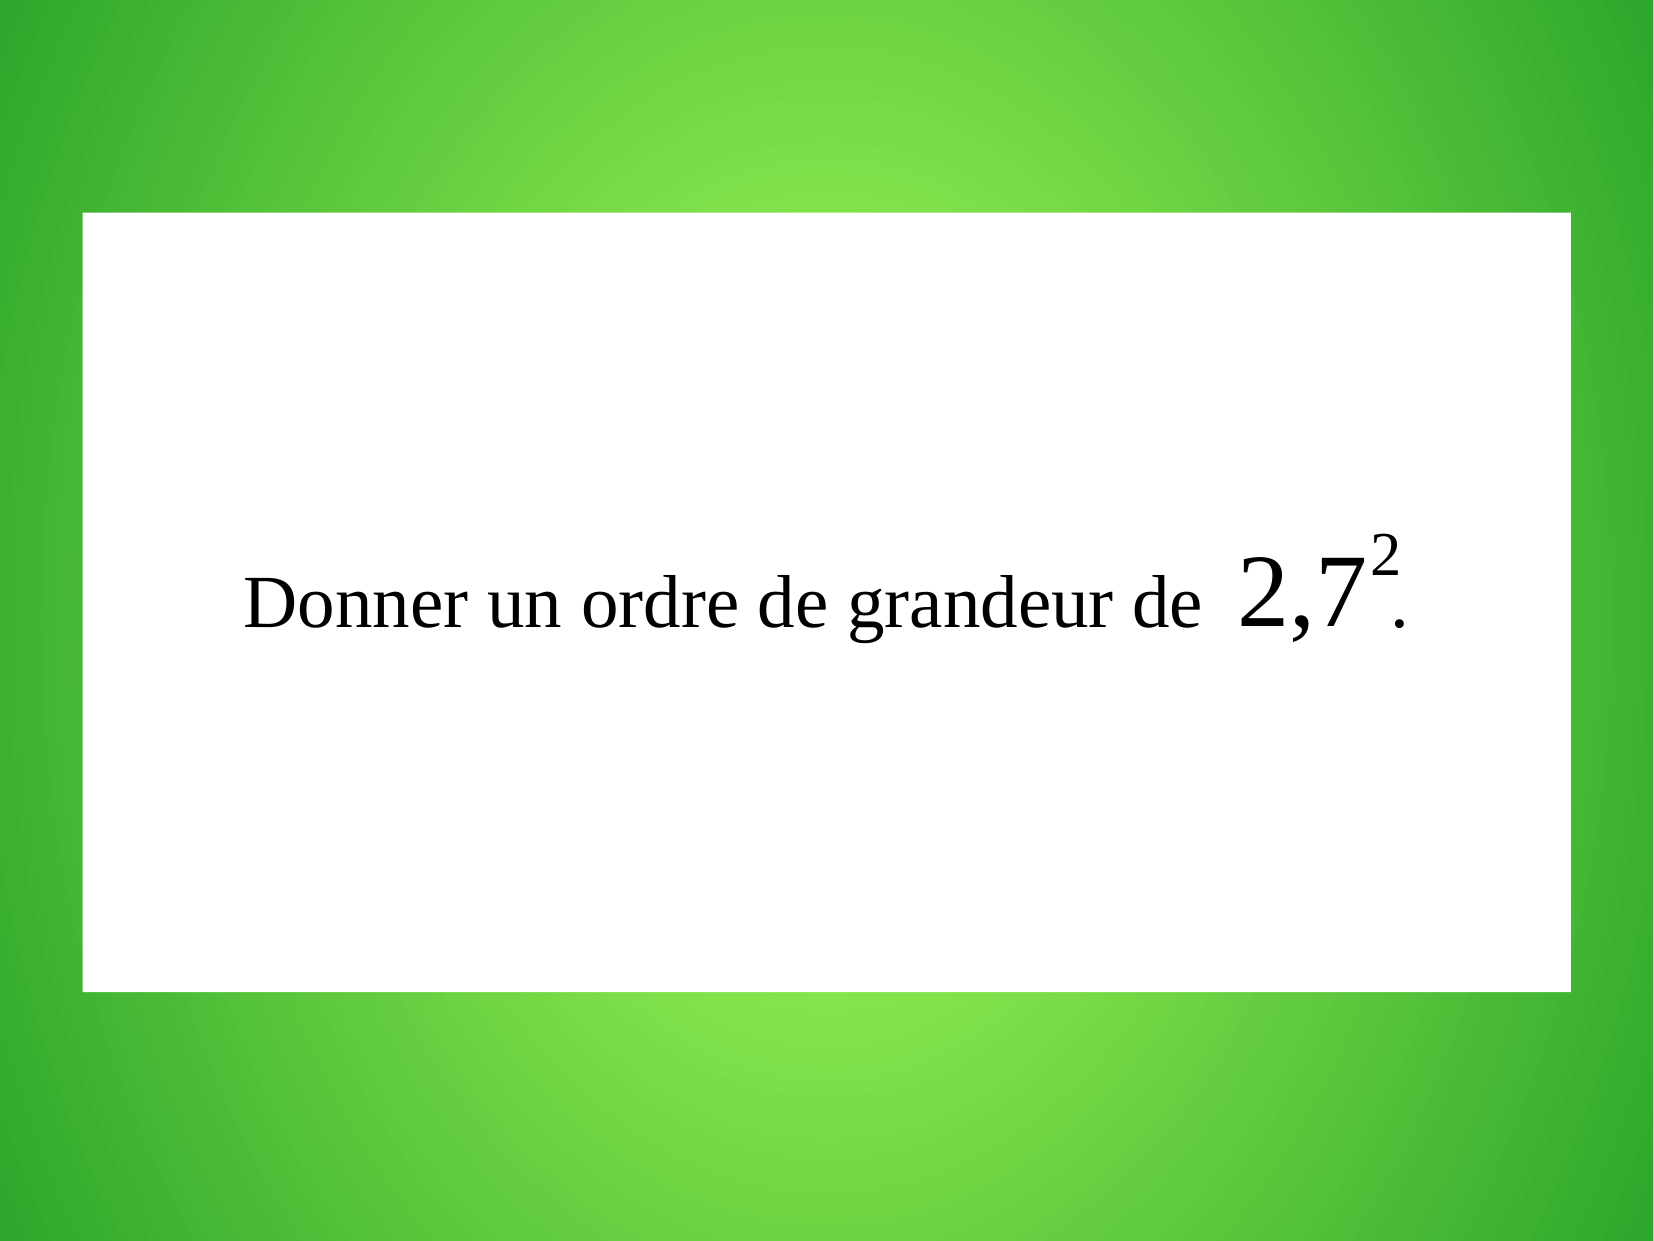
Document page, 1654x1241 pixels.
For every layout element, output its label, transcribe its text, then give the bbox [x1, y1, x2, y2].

picture [0, 0, 1654, 1241]
chart [1228, 519, 1407, 650]
text_box Donner un ordre de grandeur de . [82, 212, 1571, 993]
